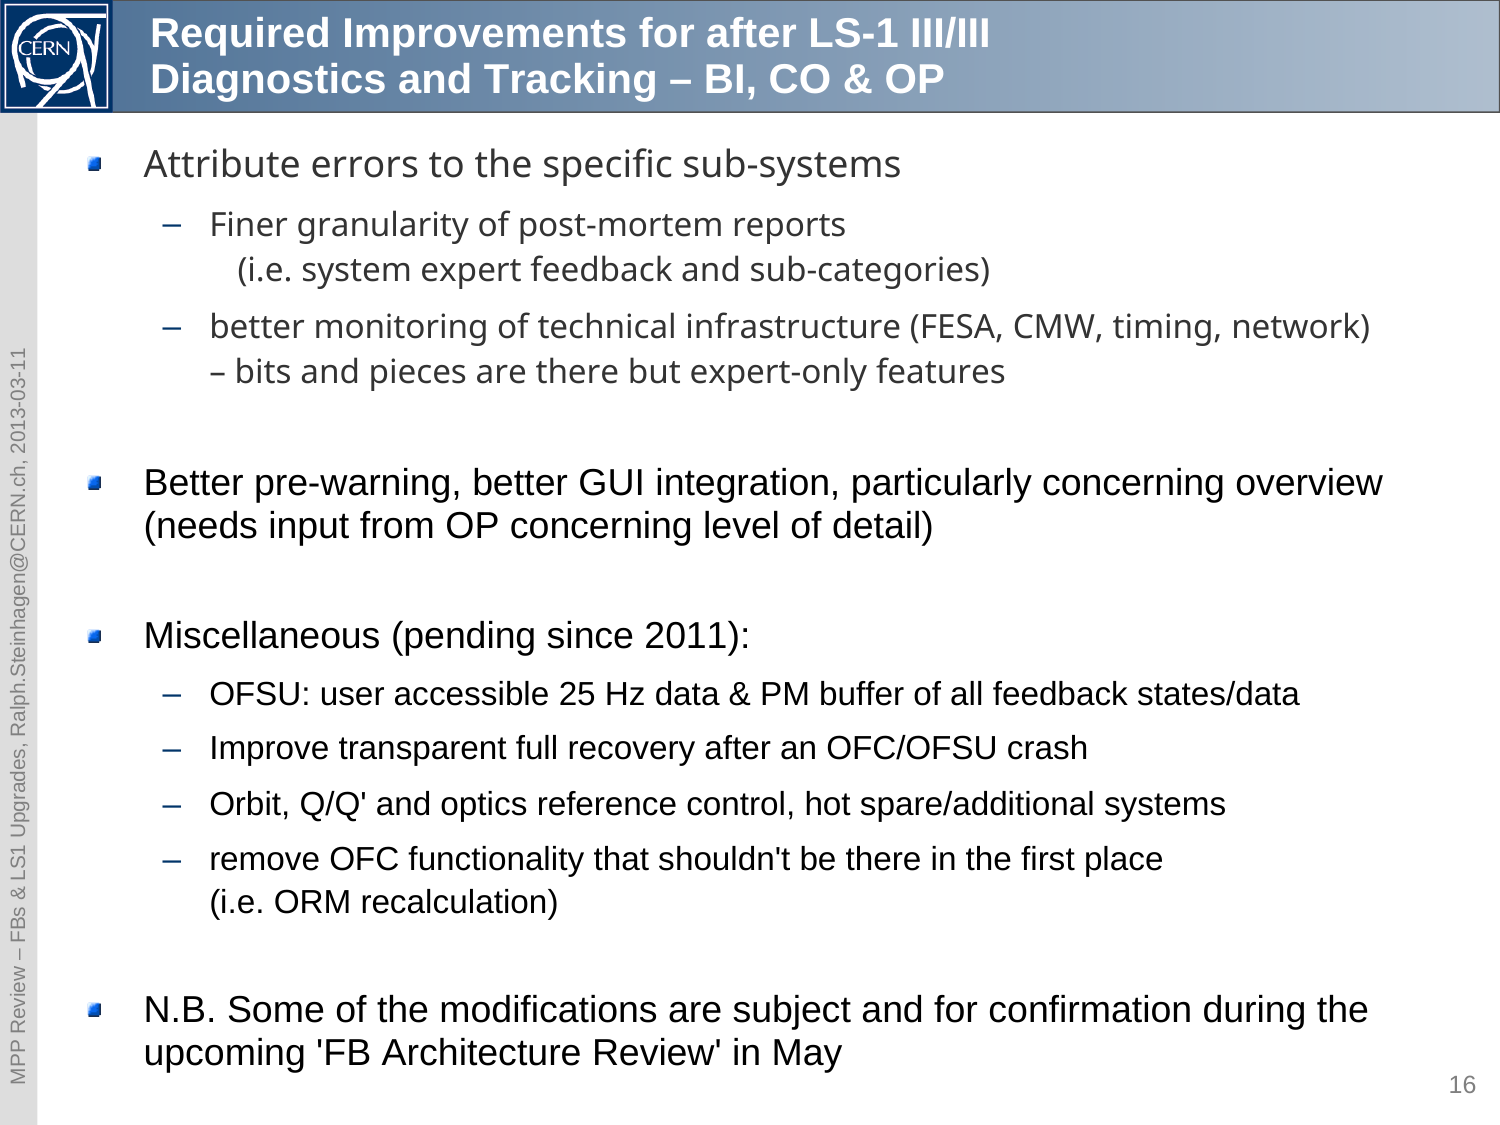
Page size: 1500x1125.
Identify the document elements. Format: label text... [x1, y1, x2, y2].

picture [0, 0, 113, 113]
title Required Improvements for after LS-1 III/III Diagnostics and Tracking – BI, CO & OP [150, 0, 1201, 113]
list Attribute errors to the specific sub-systems Finer granularity of post-mortem reports (i.e. system expert feedback and sub-categories) better monitoring of technical infrastructure (FESA, CMW, timing, network) – bits and pieces are there but expert-only features Better pre-warning, better GUI integration, particularly concerning overview (needs input from OP concerning level of detail) Miscellaneous (pending since 2011): OFSU: user accessible 25 Hz data & PM buffer of all feedback states/data Improve transparent full recovery after an OFC/OFSU crash Orbit, Q/Q' and optics reference control, hot spare/additional systems remove OFC functionality that shouldn't be there in the first place (i.e. ORM recalculation) N.B. Some of the modifications are subject and for confirmation during the upcoming 'FB Architecture Review' in May [87, 137, 1438, 1058]
